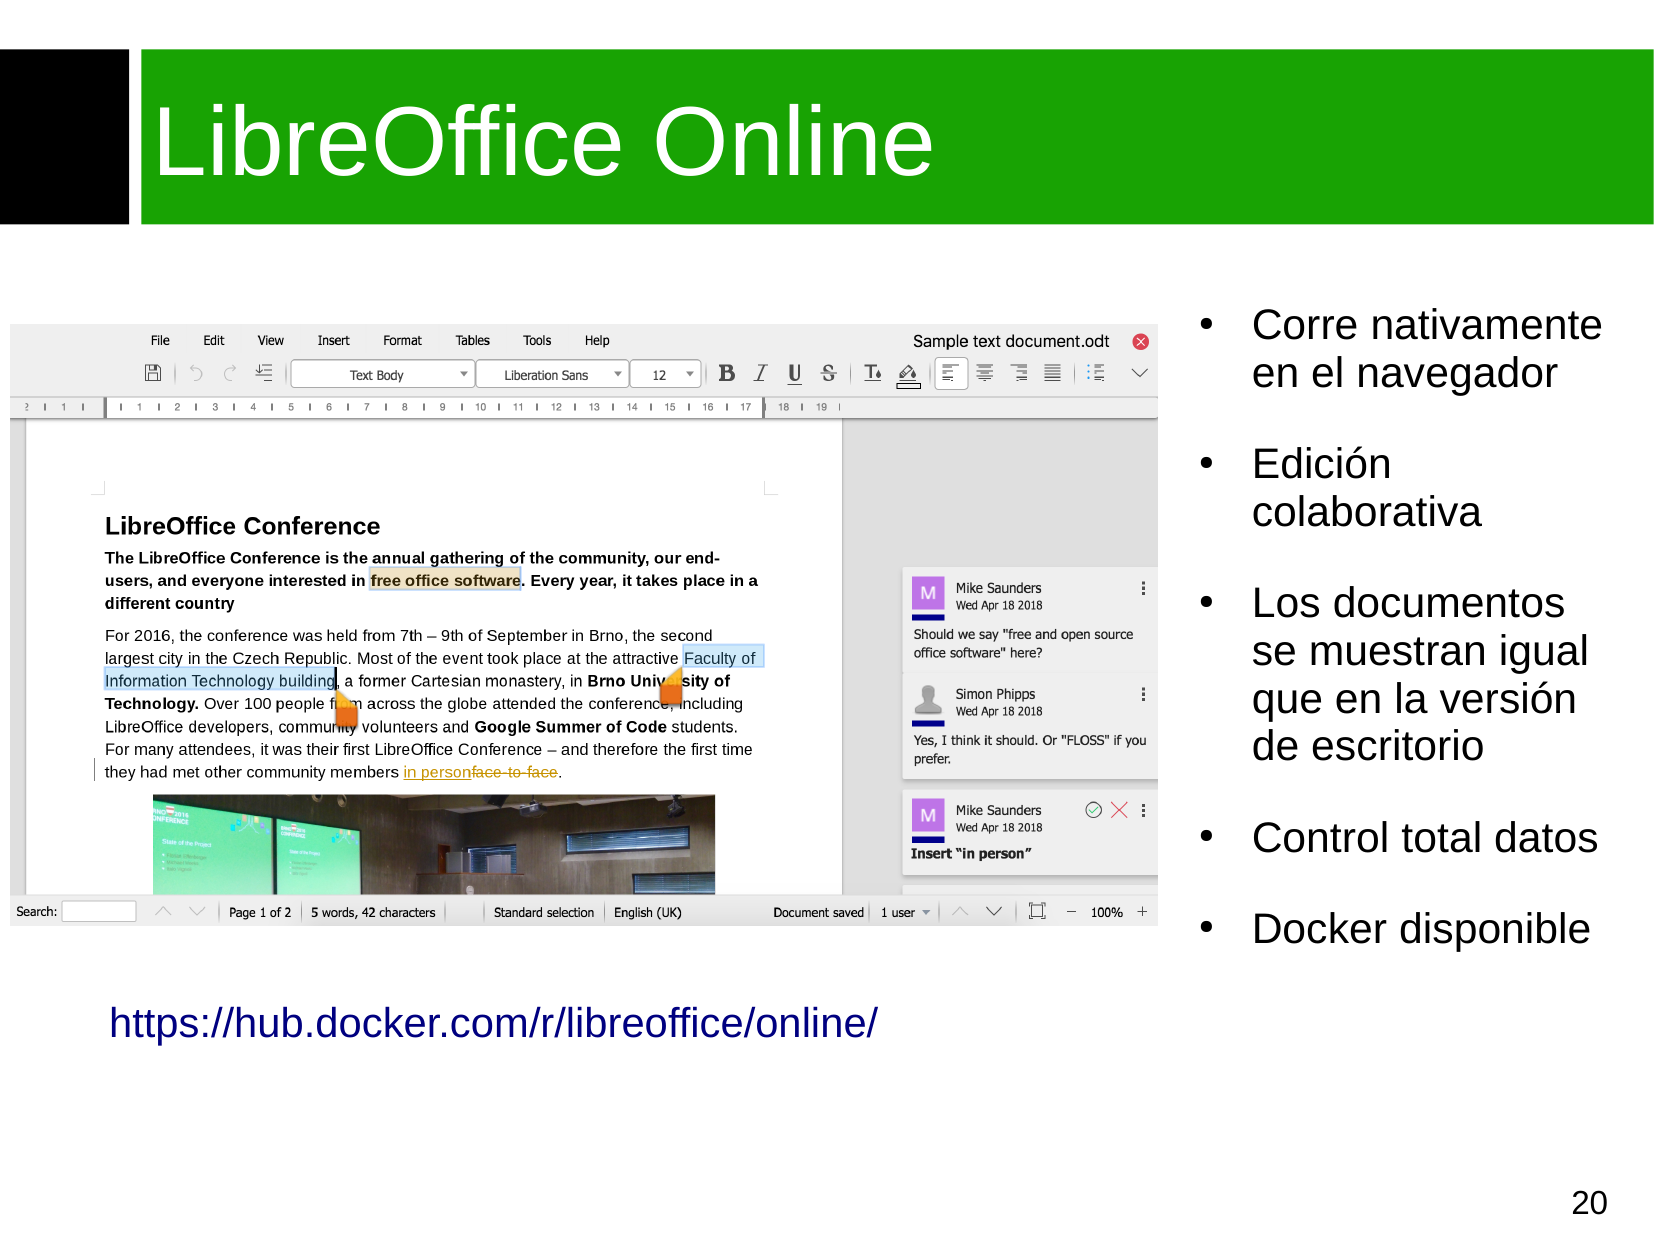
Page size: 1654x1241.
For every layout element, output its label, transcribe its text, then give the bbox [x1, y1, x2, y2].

picture [10, 324, 1158, 926]
text_box https://hub.docker.com/r/libreoffice/online/ [94, 992, 1583, 1054]
list Corre nativamente en el navegador Edición colaborativa Los documentos se muestran igual que en la versión de escritorio Control total datos Docker disponible [1181, 301, 1619, 1056]
title LibreOffice Online [152, 72, 1654, 211]
